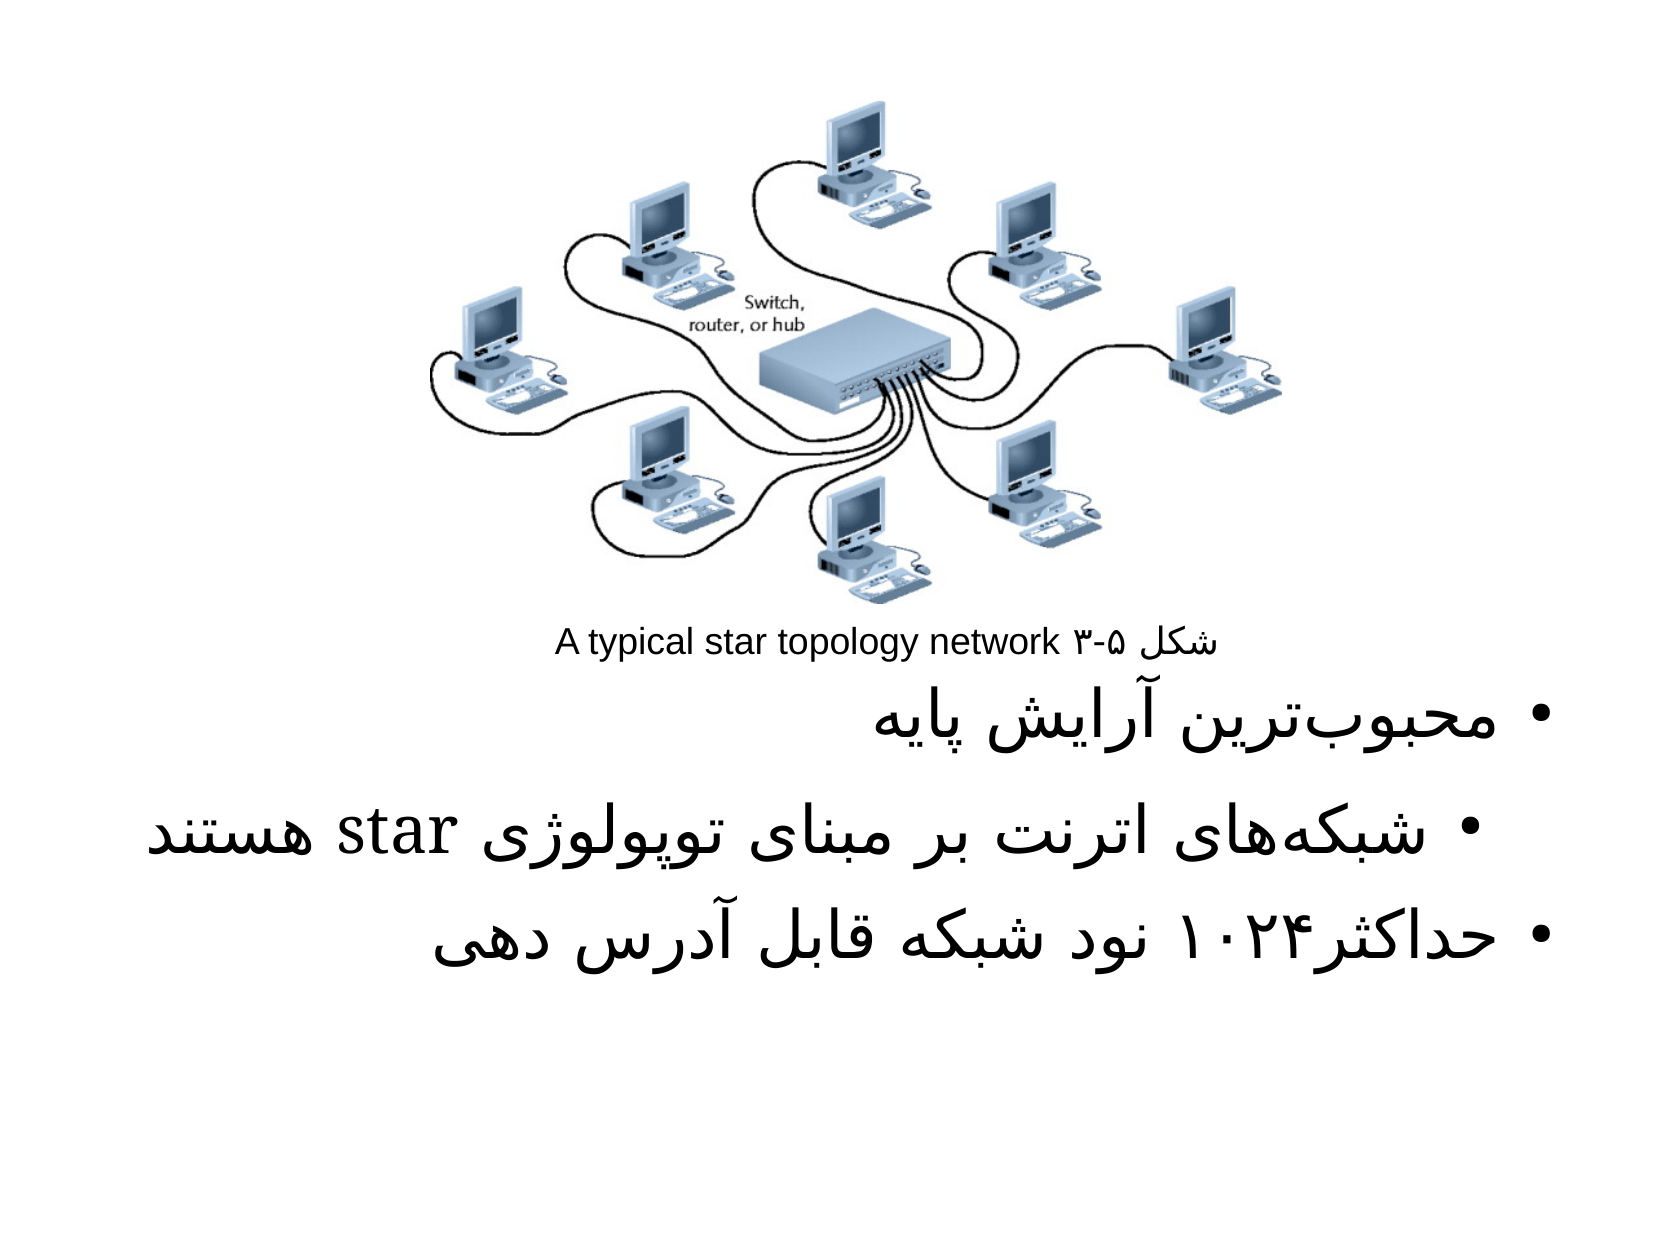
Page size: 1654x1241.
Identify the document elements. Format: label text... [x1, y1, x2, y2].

picture [430, 101, 1282, 604]
list محبوب‌ترین آرایش پایه شبکه‌های اترنت بر مبنای توپولوژی star هستند حداکثر۱۰۲۴ نود شبکه قابل آدرس دهی [82, 675, 1571, 1182]
text_box شکل ۵-۳ A typical star topology network [418, 609, 1270, 671]
